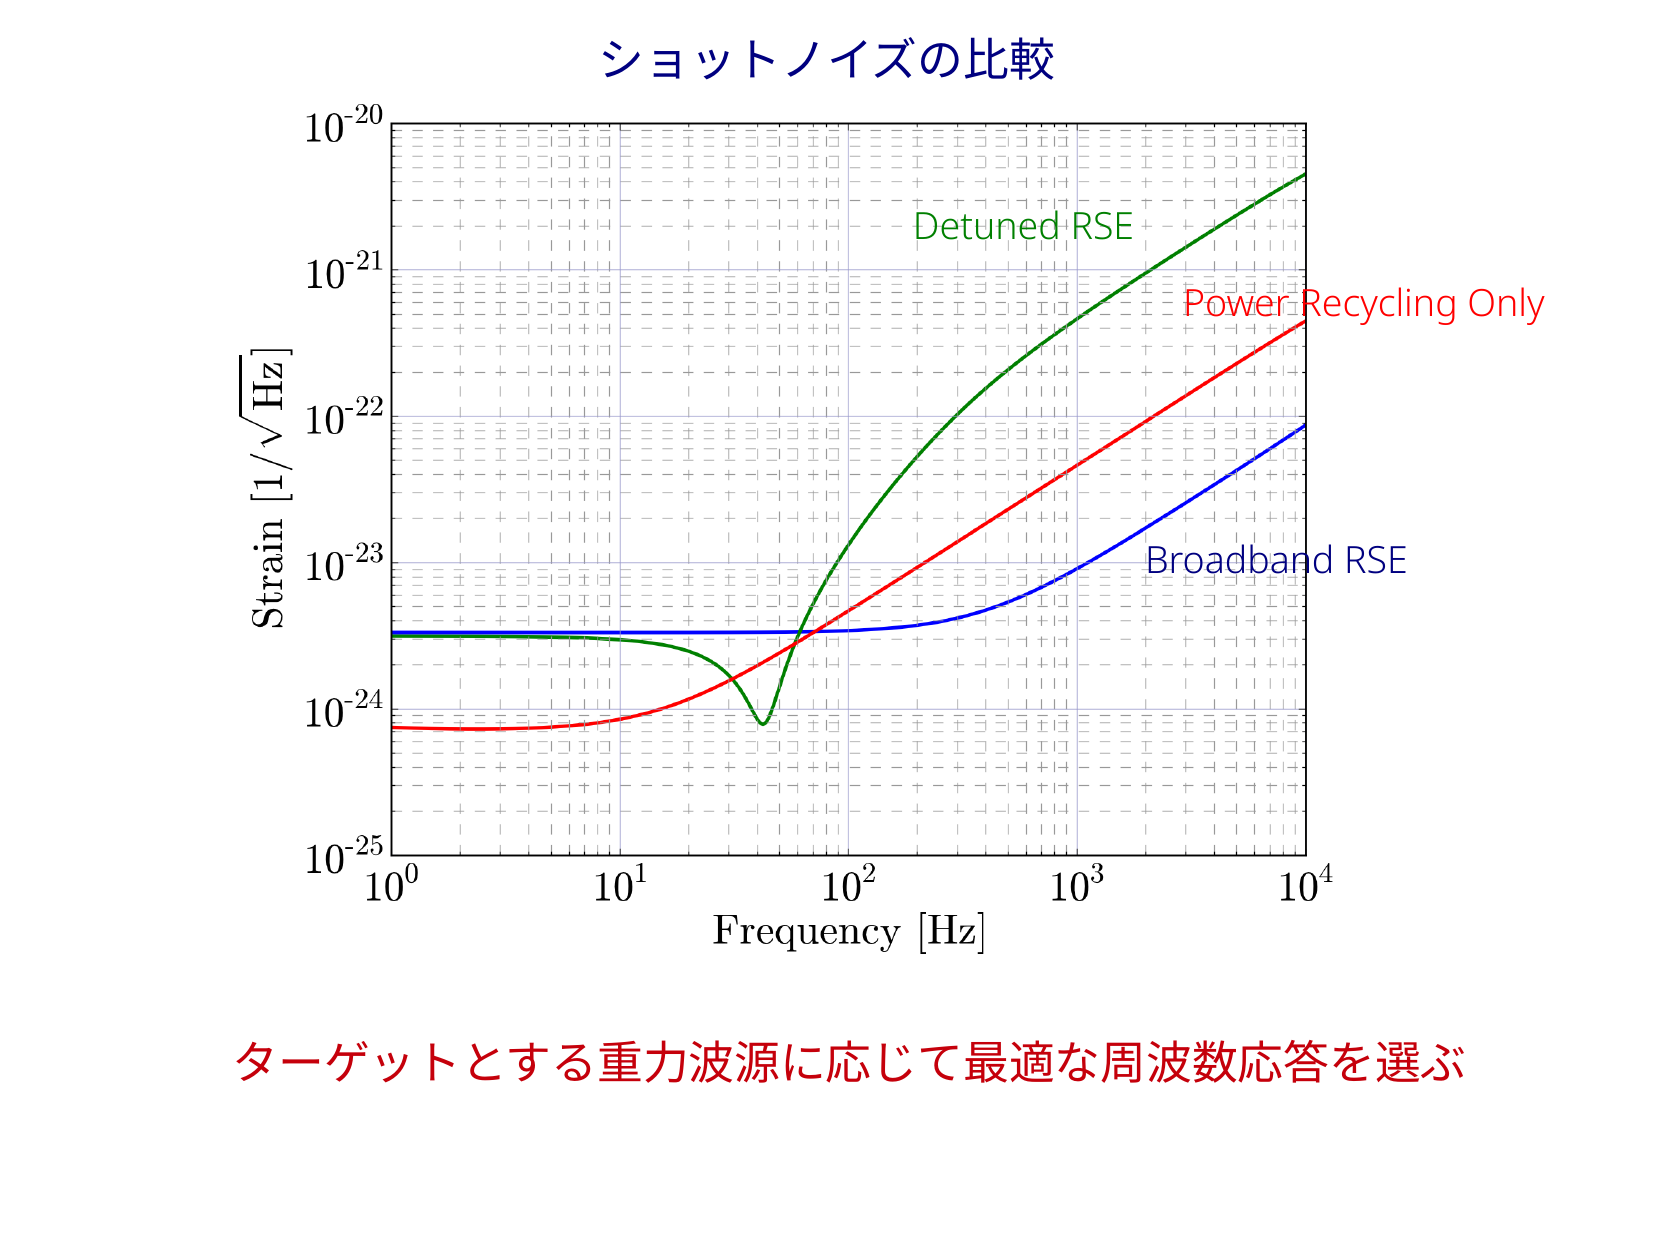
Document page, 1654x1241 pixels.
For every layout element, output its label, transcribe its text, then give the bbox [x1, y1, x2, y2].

picture [219, 91, 1344, 967]
text_box Power Recycling Only [1168, 268, 1602, 341]
text_box ターゲットとする重力波源に応じて最適な周波数応答を選ぶ [217, 1018, 1490, 1103]
text_box Detuned RSE [898, 192, 1177, 264]
text_box ショットノイズの比較 [584, 16, 1074, 91]
text_box Broadband RSE [1130, 526, 1457, 598]
